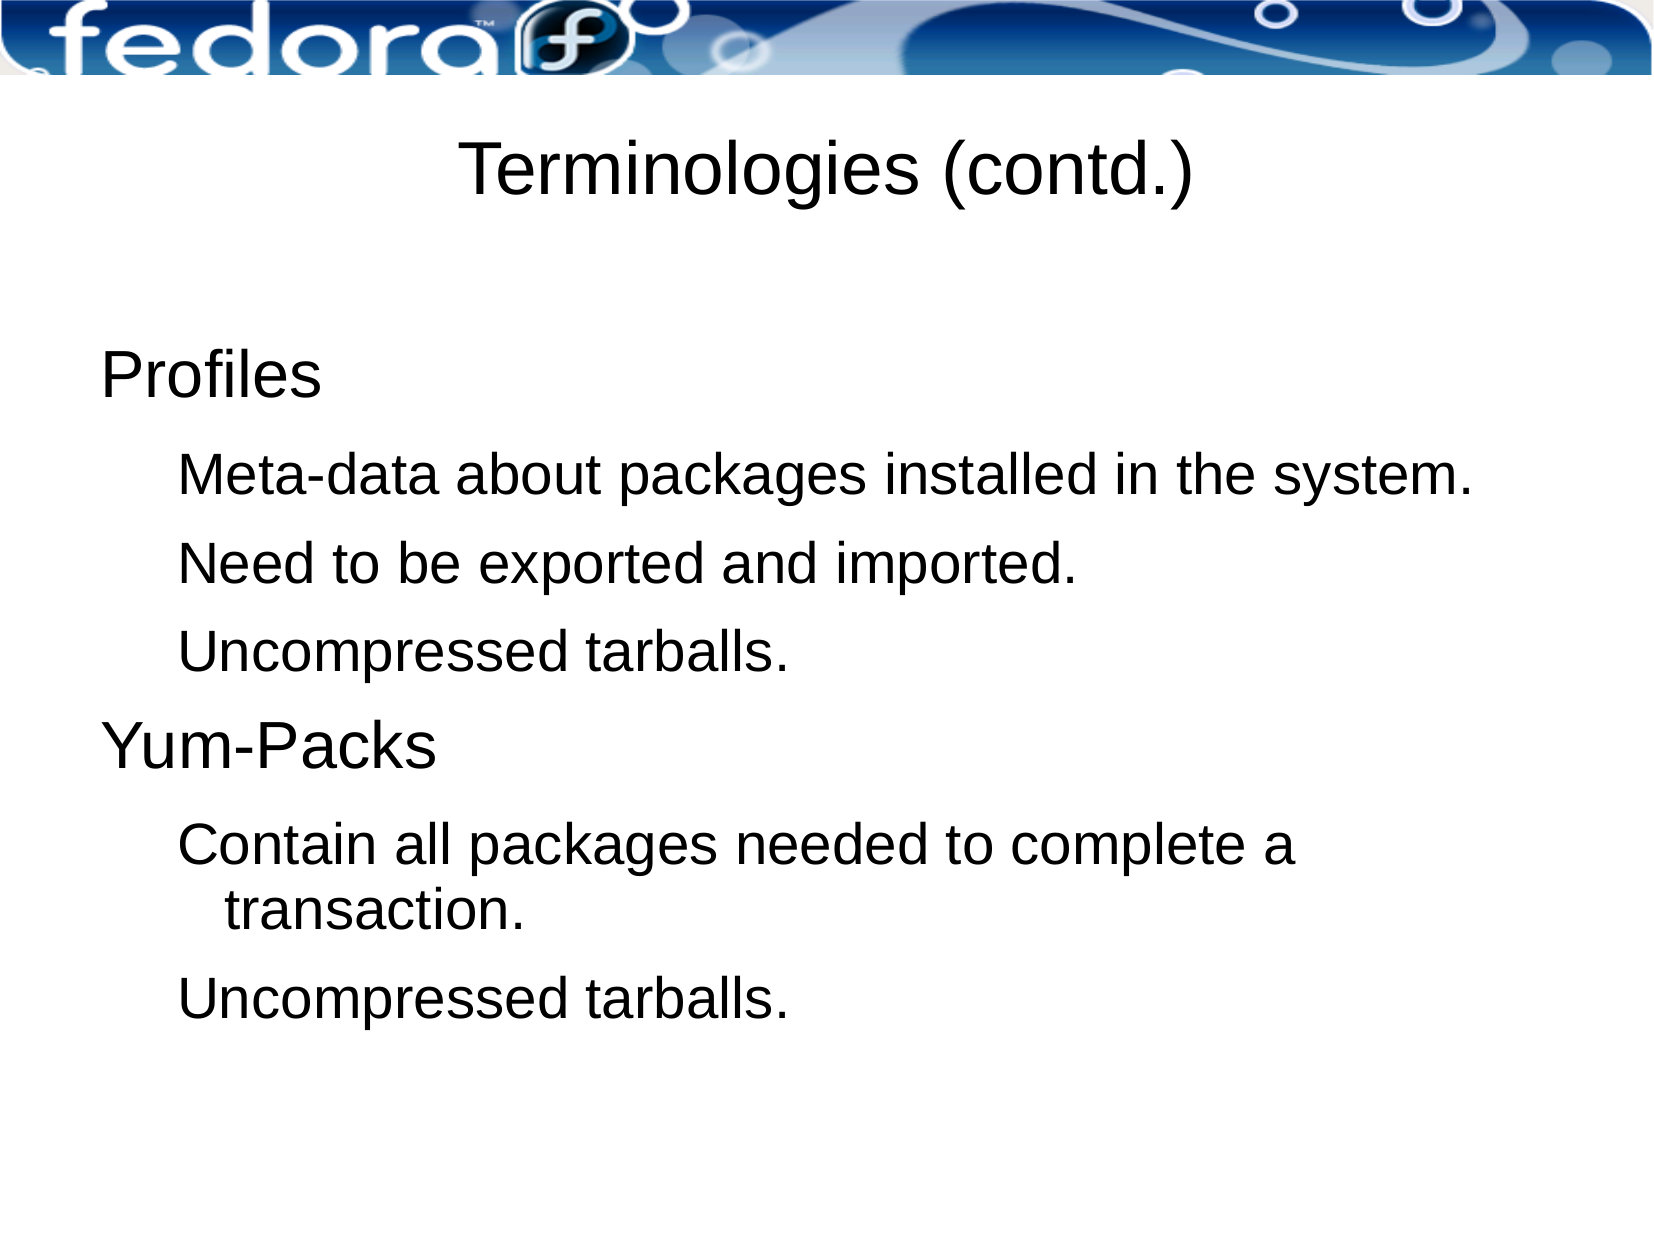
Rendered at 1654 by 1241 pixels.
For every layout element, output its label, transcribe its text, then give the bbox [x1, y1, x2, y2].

list Profiles Meta-data about packages installed in the system. Need to be exported and imported. Uncompressed tarballs. Yum-Packs Contain all packages needed to complete a transaction. Uncompressed tarballs. [82, 337, 1571, 1126]
picture [0, 0, 1654, 76]
title Terminologies (contd.) [82, 75, 1571, 263]
